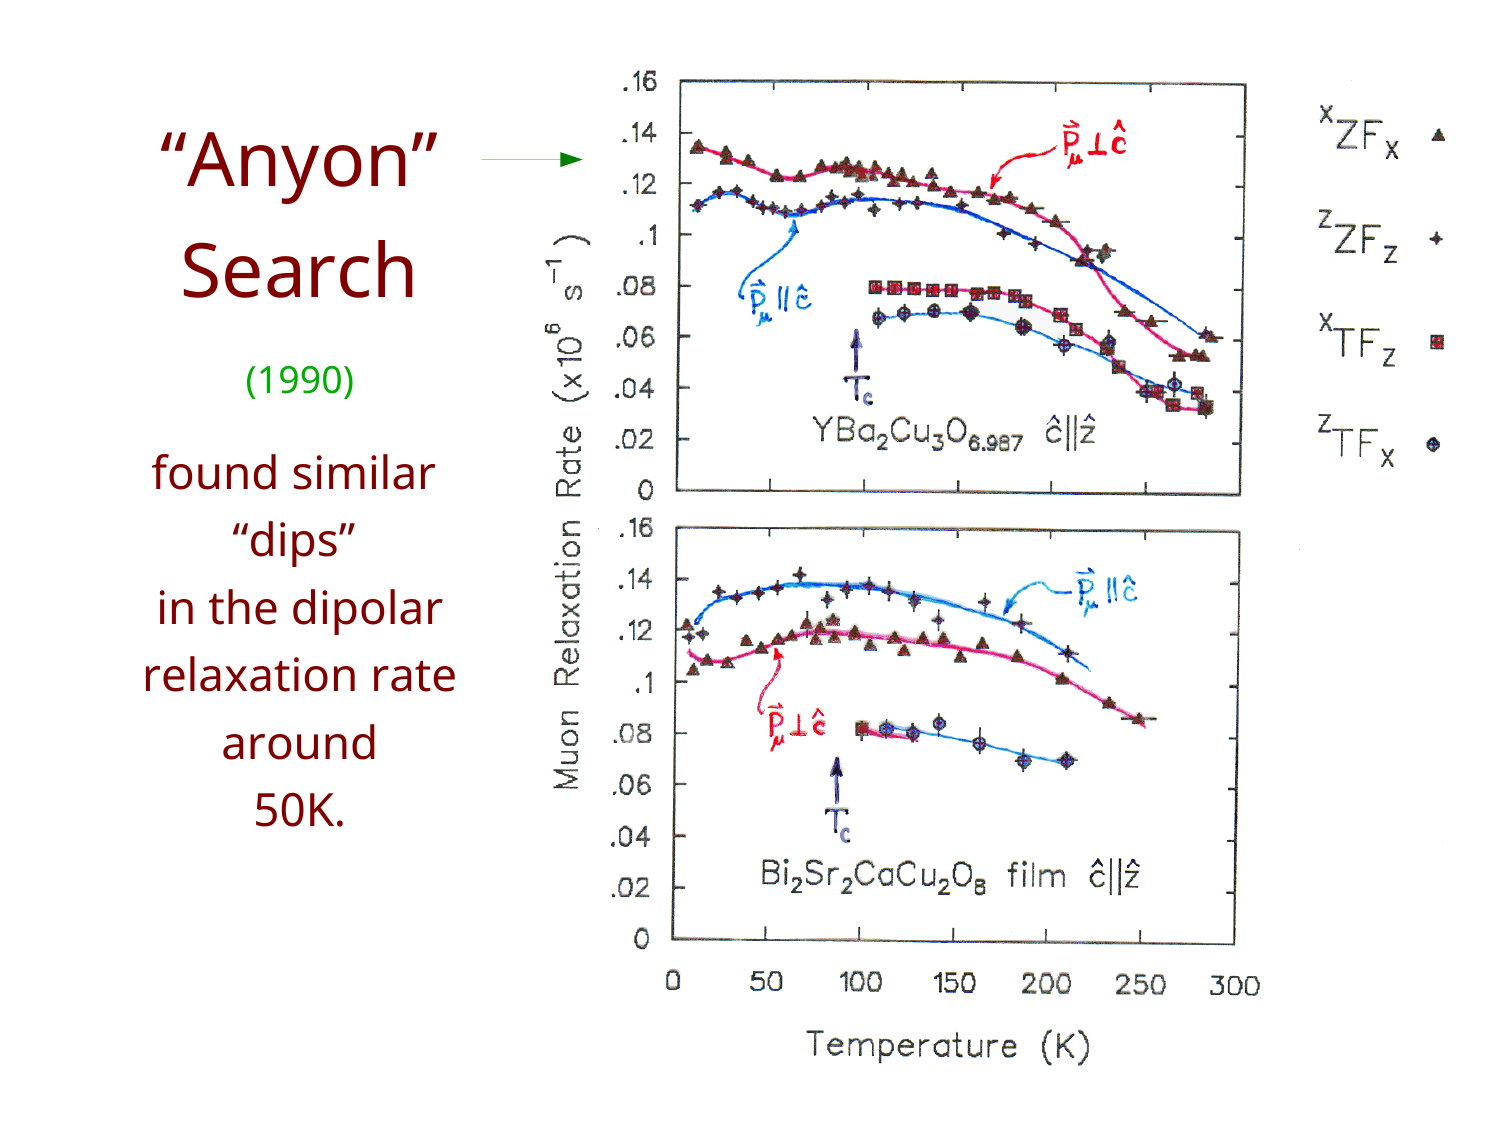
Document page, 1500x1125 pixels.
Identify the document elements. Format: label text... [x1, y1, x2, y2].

picture [544, 70, 1445, 1066]
text_box “Anyon” Search (1990) found similar “dips” in the dipolar relaxation rate around 50K. [142, 98, 516, 848]
